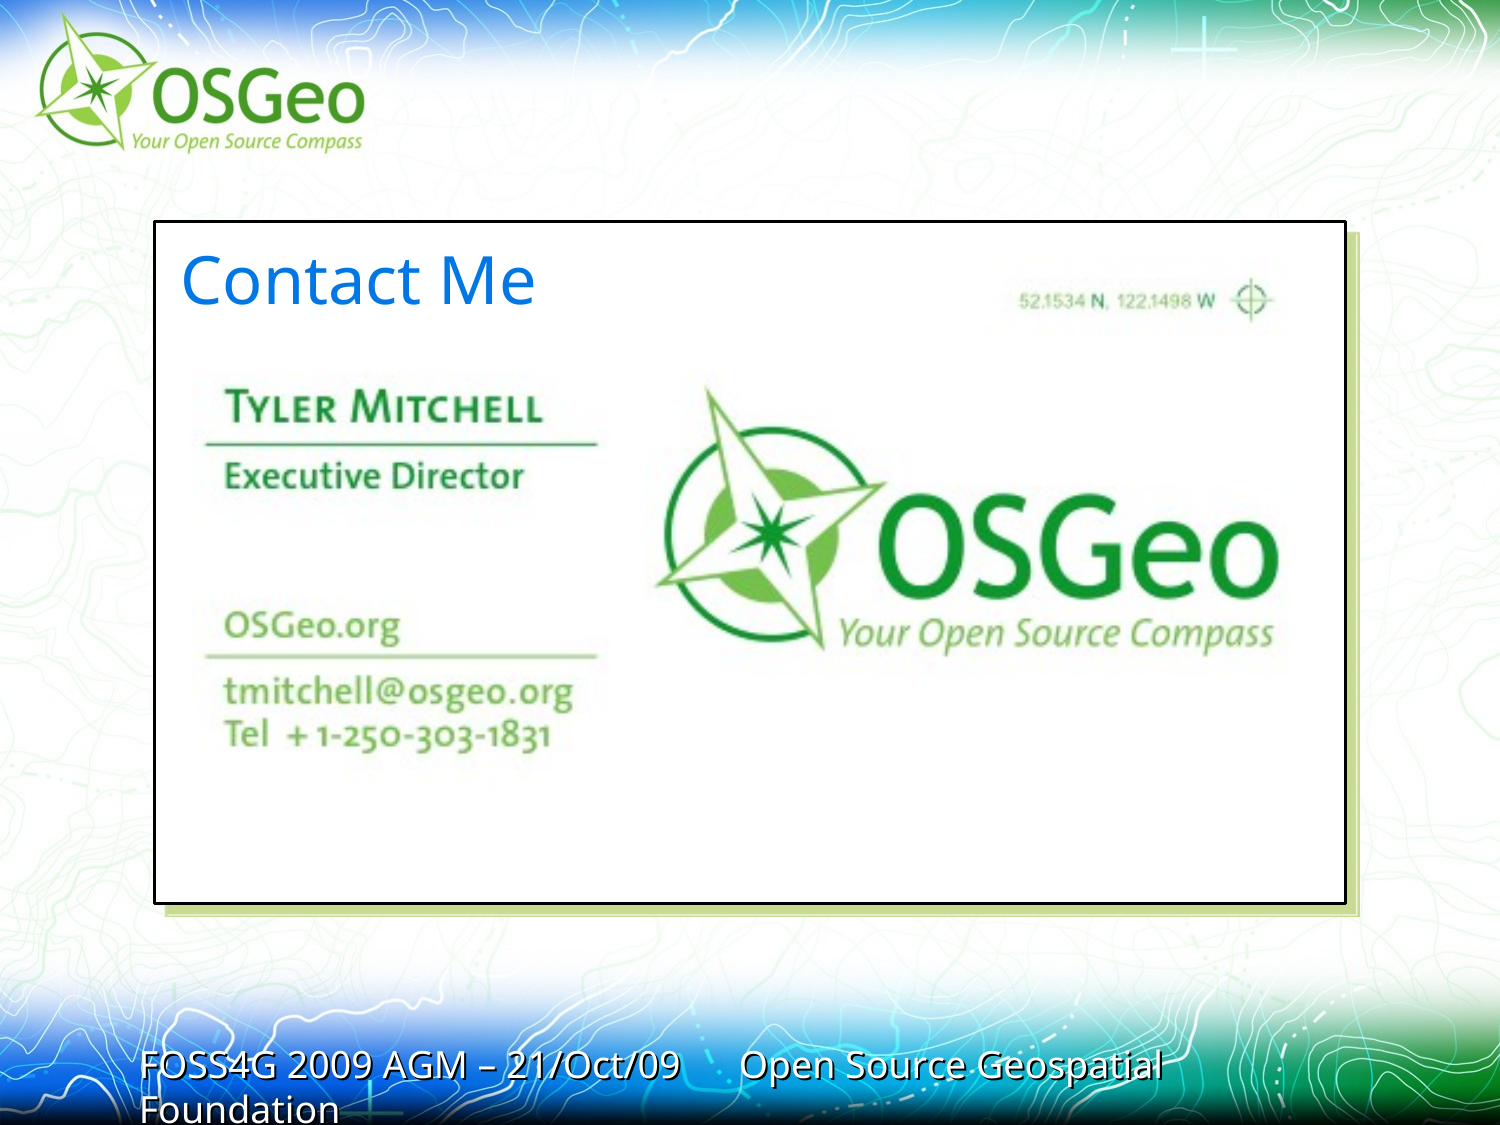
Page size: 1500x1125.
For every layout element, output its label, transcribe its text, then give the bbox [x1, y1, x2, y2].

picture [0, 0, 1500, 1125]
picture [301, 1107, 311, 1121]
picture [234, 1107, 244, 1121]
picture [212, 1107, 223, 1125]
picture [165, 1107, 175, 1121]
picture [325, 1107, 336, 1125]
picture [257, 1115, 265, 1121]
title Contact Me [165, 228, 1441, 330]
